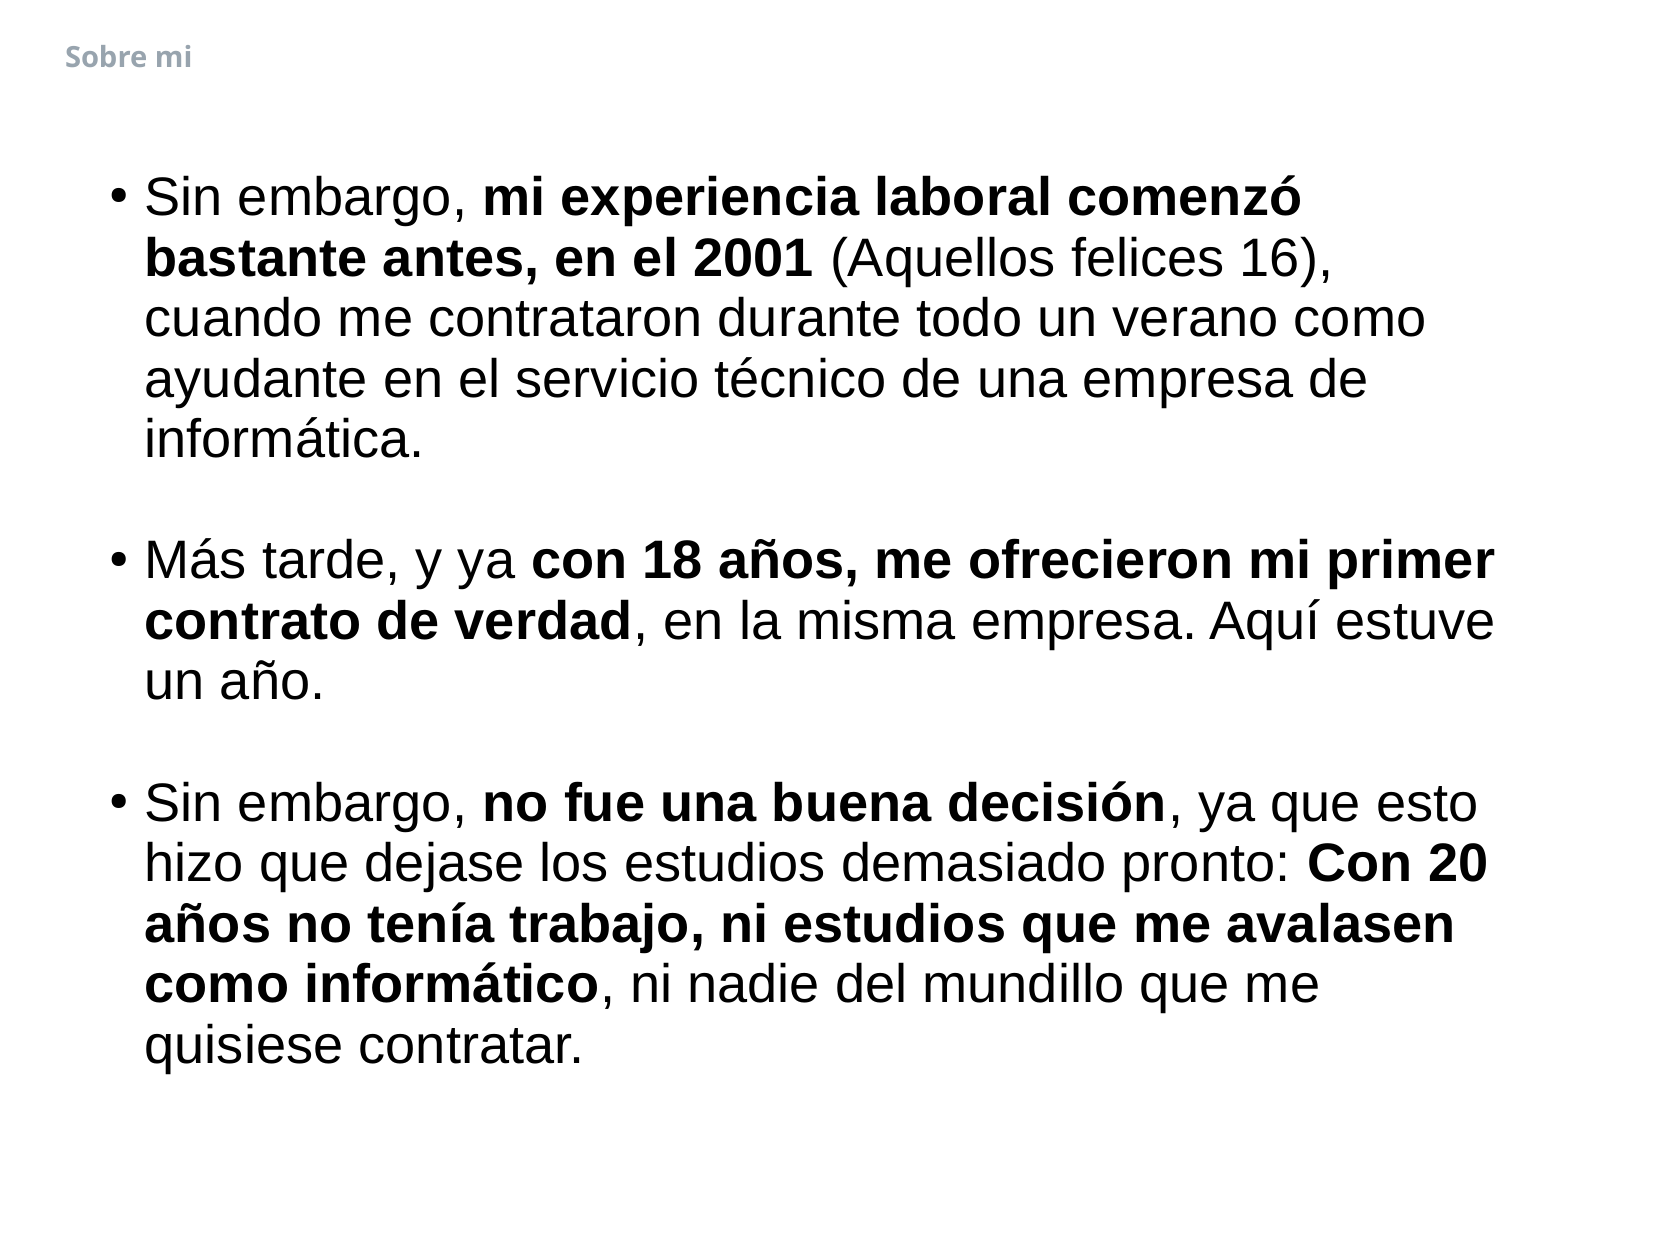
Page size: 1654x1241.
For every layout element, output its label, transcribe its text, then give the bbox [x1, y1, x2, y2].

text_box Sobre mi [64, 38, 733, 74]
text_box Sin embargo, mi experiencia laboral comenzó bastante antes, en el 2001 (Aquellos felices 16), cuando me contrataron durante todo un verano como ayudante en el servicio técnico de una empresa de informática. Más tarde, y ya con 18 años, me ofrecieron mi primer contrato de verdad, en la misma empresa. Aquí estuve un año. Sin embargo, no fue una buena decisión, ya que esto hizo que dejase los estudios demasiado pronto: Con 20 años no tenía trabajo, ni estudios que me avalasen como informático, ni nadie del mundillo que me quisiese contratar. [94, 159, 1524, 1143]
